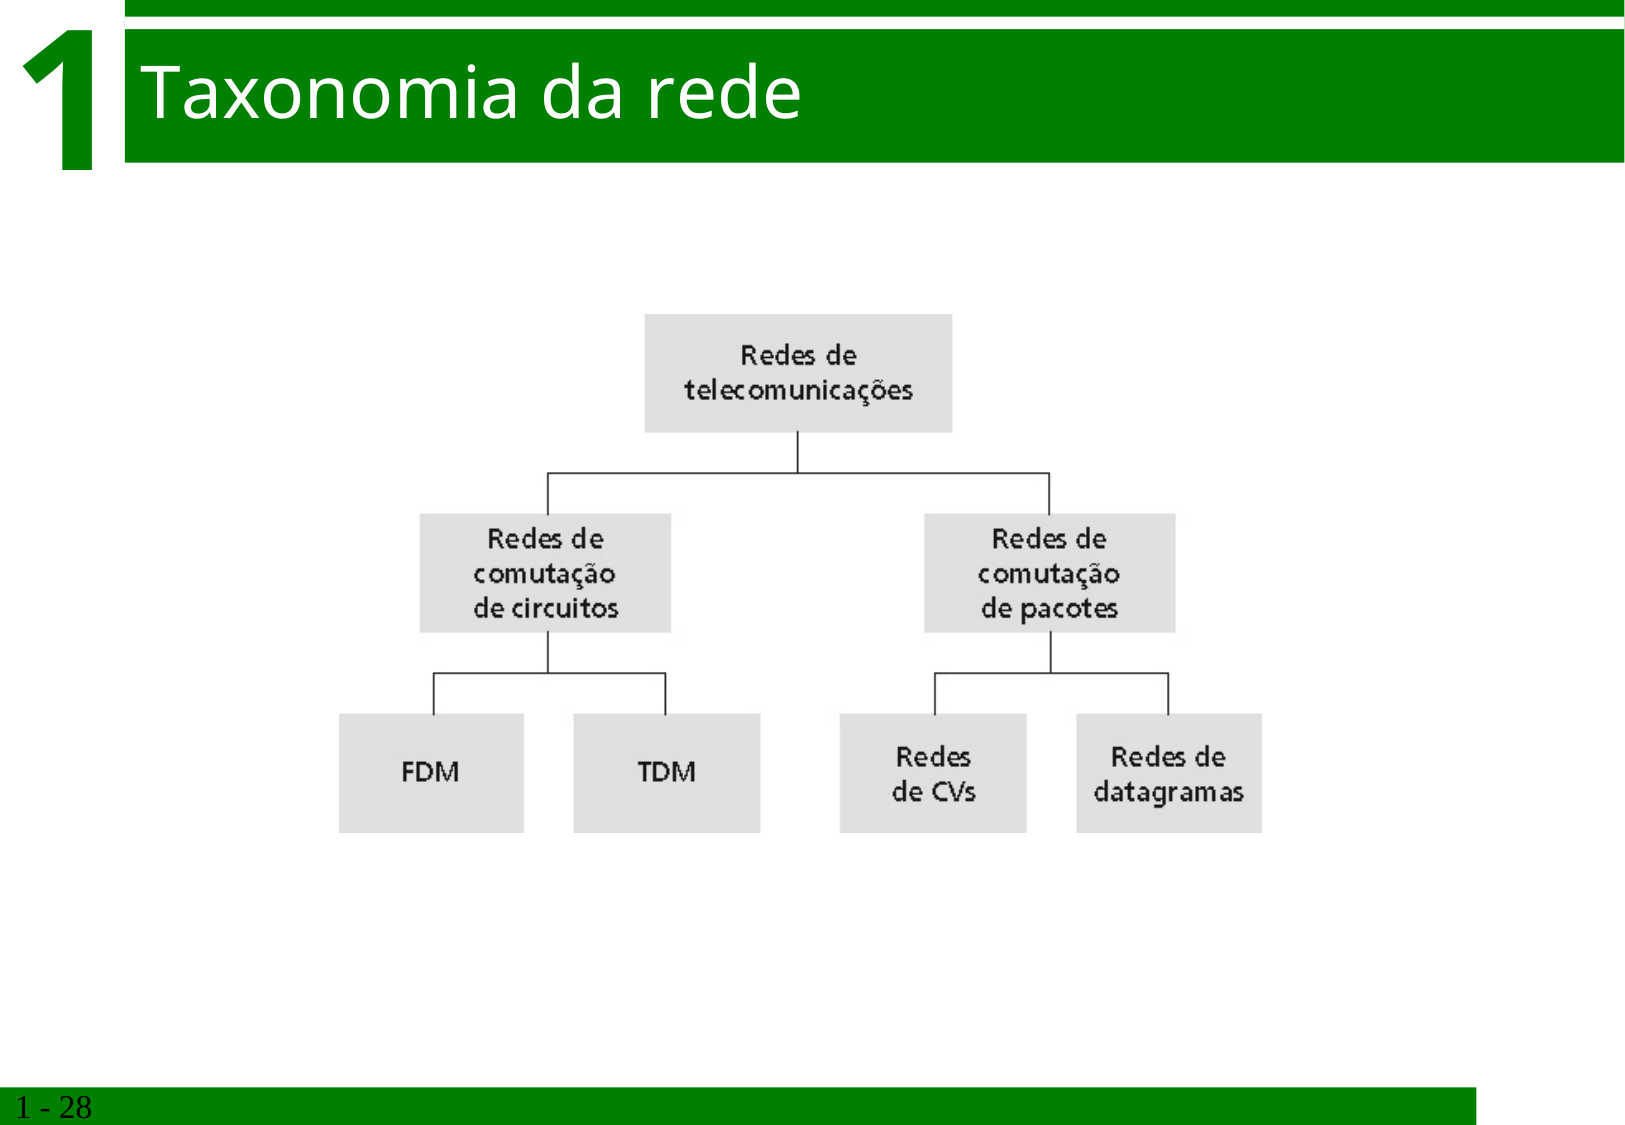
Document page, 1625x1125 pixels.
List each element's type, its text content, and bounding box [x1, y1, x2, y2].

text_box Taxonomia da rede [125, 37, 1625, 138]
picture [339, 314, 1262, 833]
